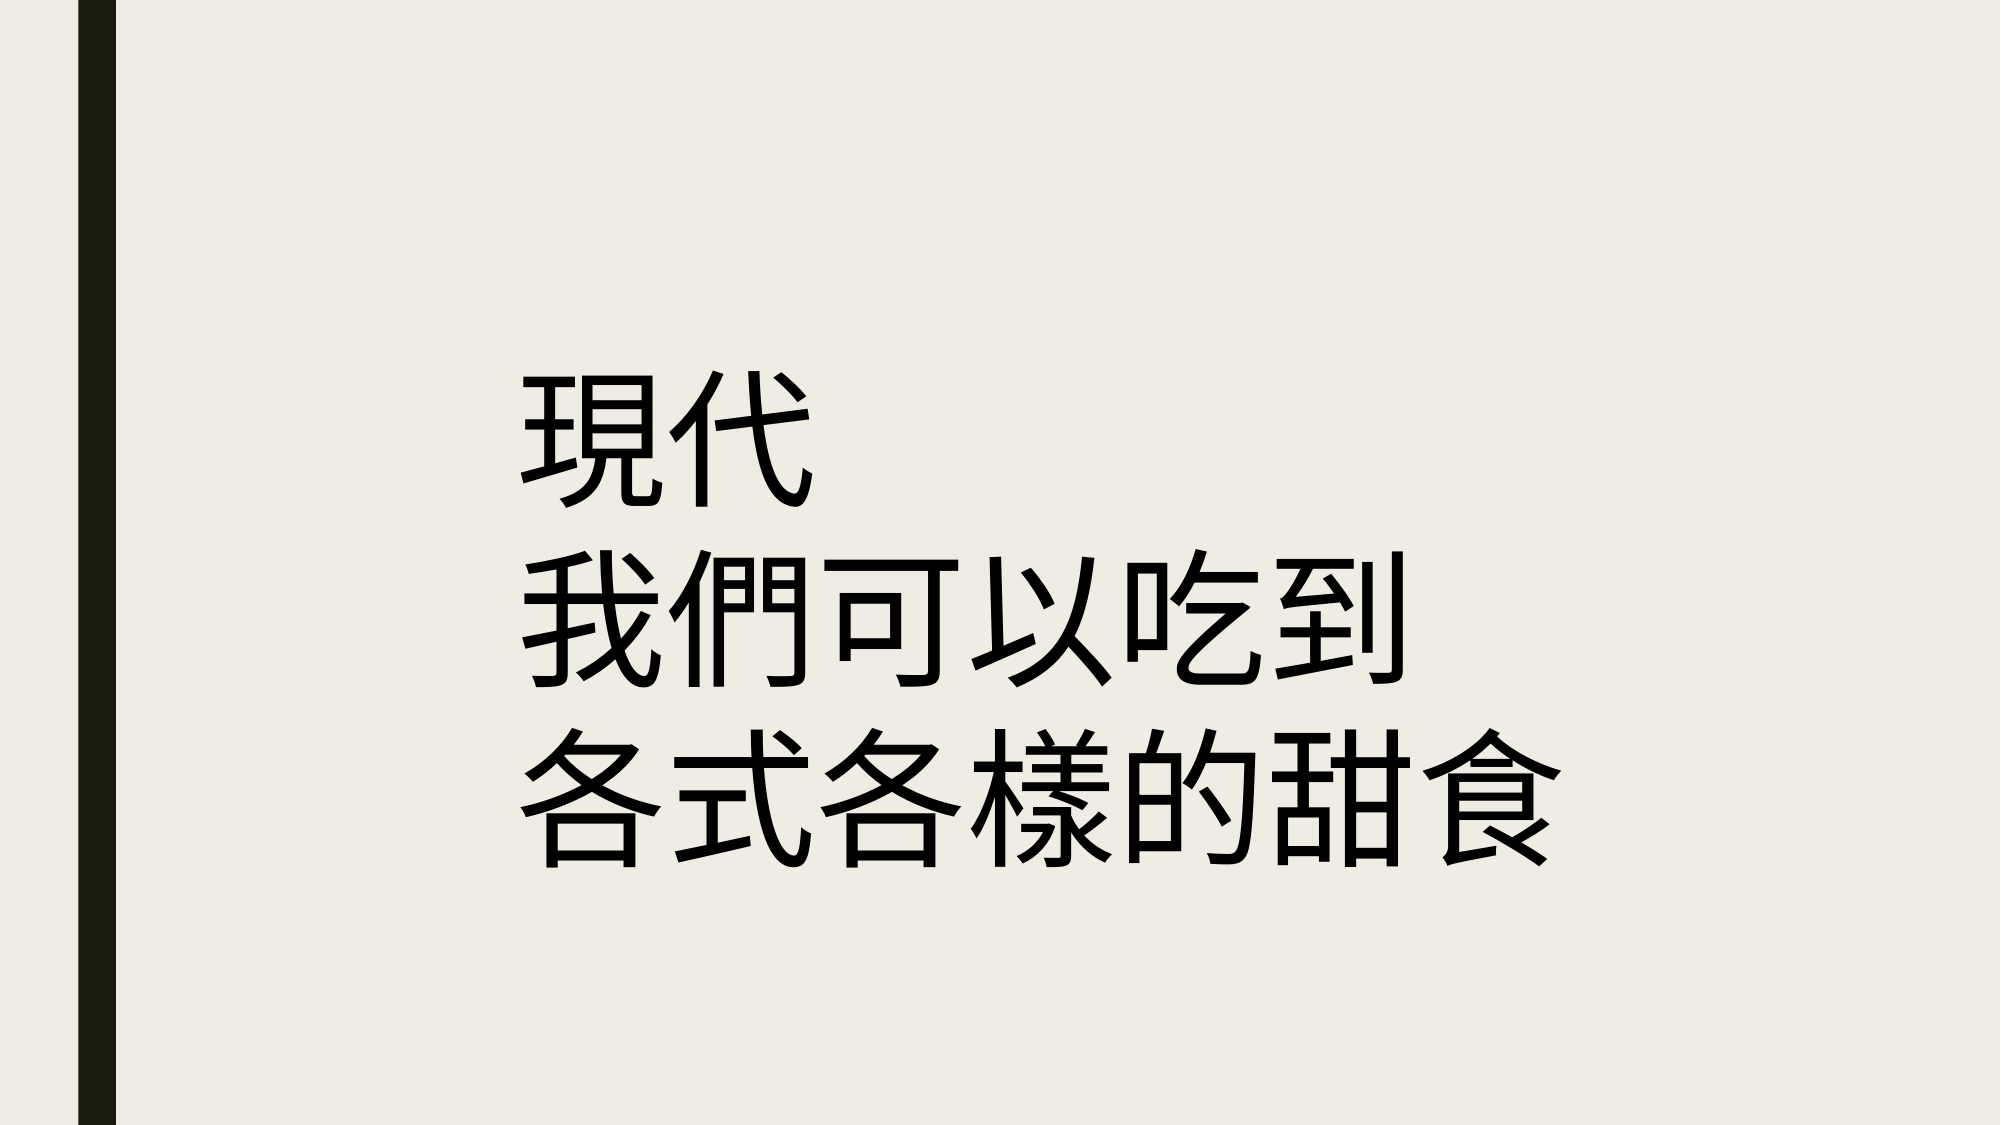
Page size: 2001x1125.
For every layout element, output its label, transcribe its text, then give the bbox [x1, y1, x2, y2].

text_box 現代 我們可以吃到 各式各樣的甜食 [501, 337, 1894, 898]
